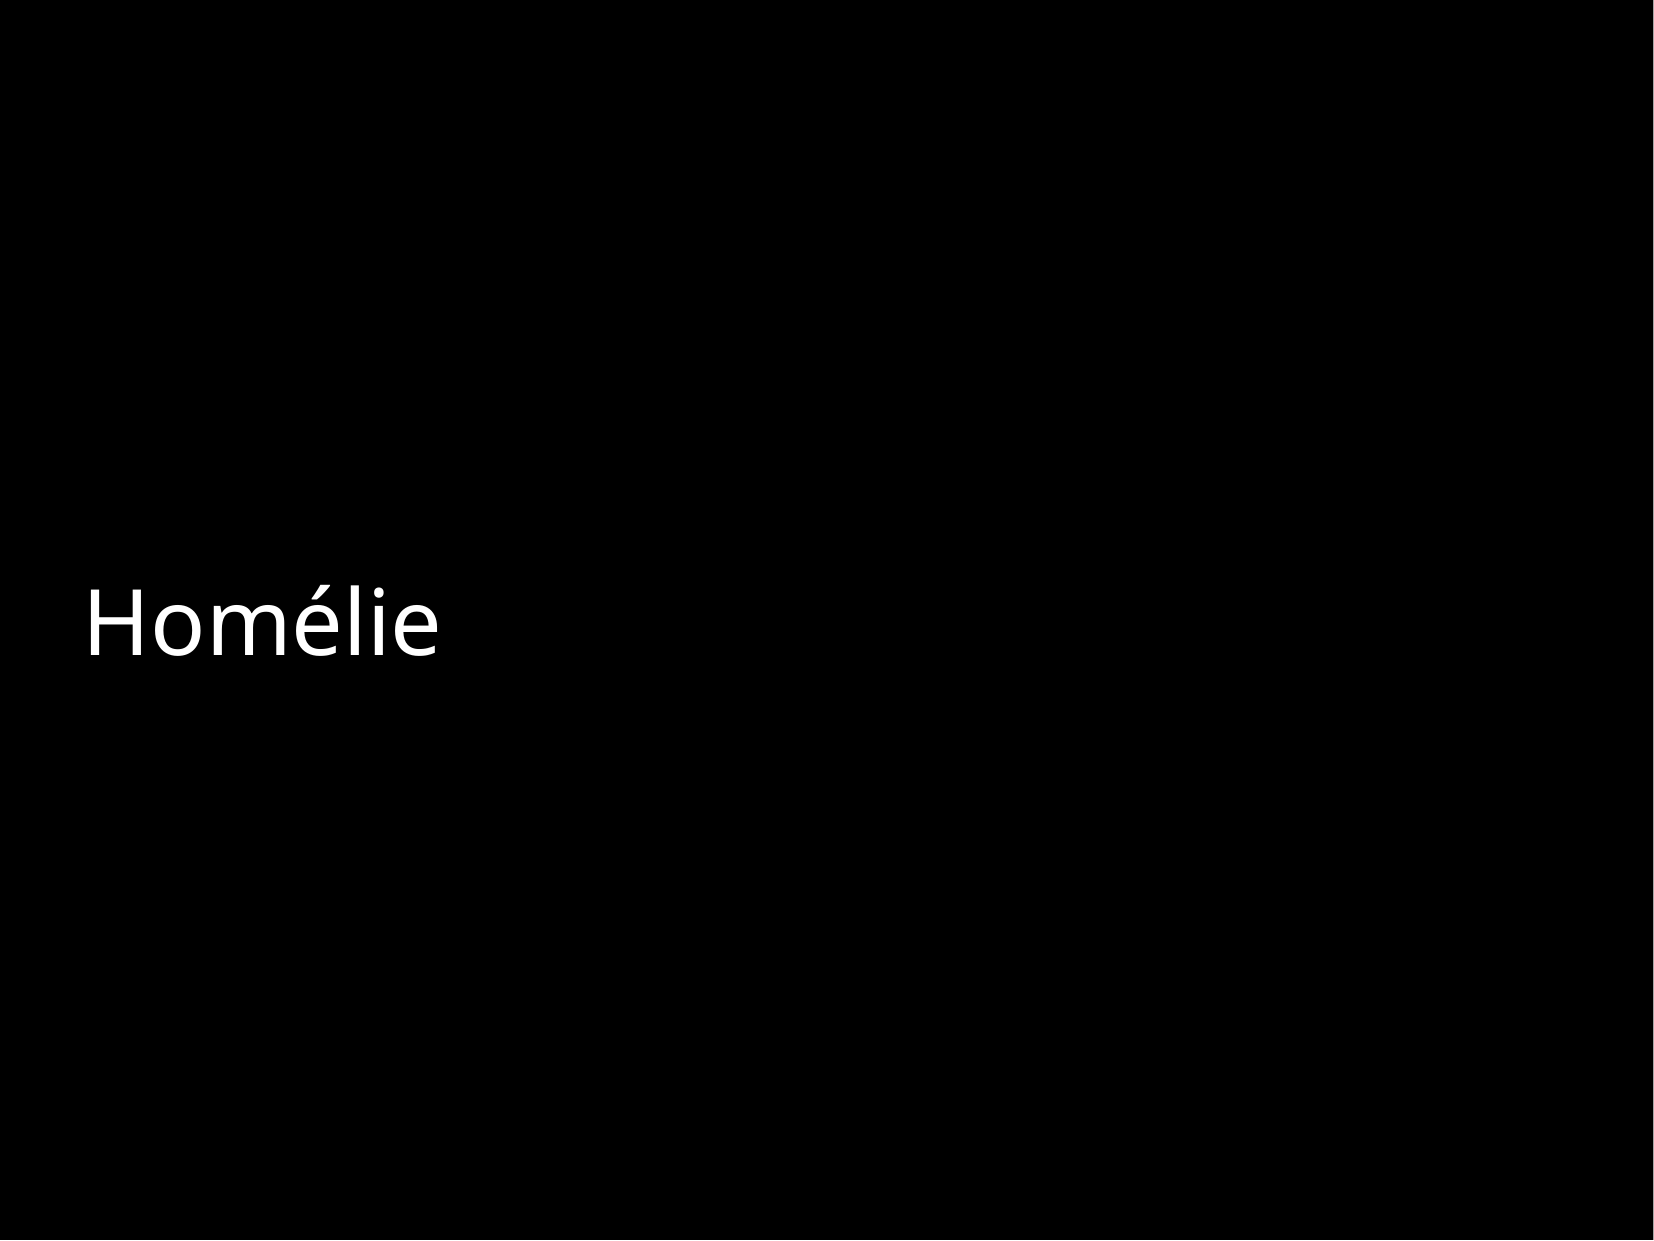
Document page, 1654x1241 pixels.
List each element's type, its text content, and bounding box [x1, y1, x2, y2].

subtitle Homélie [82, 59, 1571, 1182]
